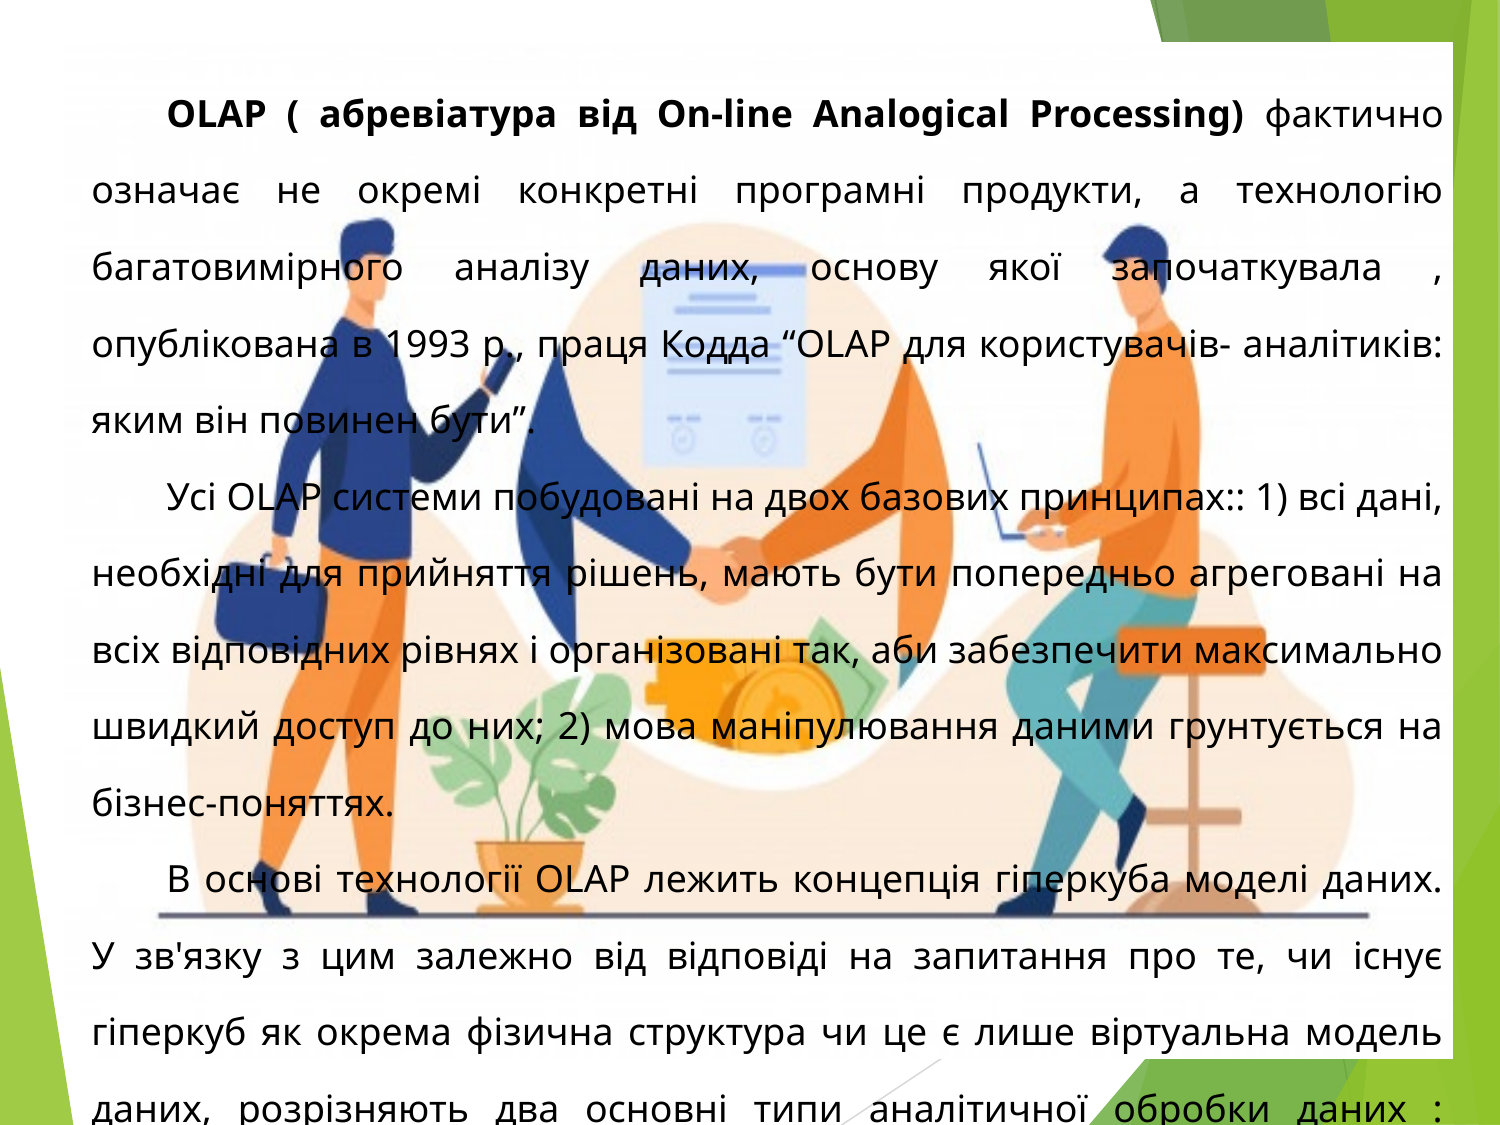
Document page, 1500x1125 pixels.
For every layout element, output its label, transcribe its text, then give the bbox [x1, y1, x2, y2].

picture [64, 42, 1453, 1059]
text_box OLAP ( абревіатура від On-line Analogical Processing) фактично означає не окремі конкретні програмні продукти, а технологію багатовимірного аналізу даних, основу якої започаткувала , опублікована в 1993 р., праця Кодда “OLAP для користувачів- аналітиків: яким він повинен бути”. Усі OLAP системи побудовані на двох базових принципах:: 1) всі дані, необхідні для прийняття рішень, мають бути попередньо агреговані на всіх відповідних рівнях і організовані так, аби забезпечити максимально швидкий доступ до них; 2) мова маніпулювання даними грунтується на бізнес-поняттях. В основі технології OLAP лежить концепція гіперкуба моделі даних. У зв'язку з цим залежно від відповіді на запитання про те, чи існує гіперкуб як окрема фізична структура чи це є лише віртуальна модель даних, розрізняють два основні типи аналітичної обробки даних : MOLAP і ROLAP. [76, 54, 1459, 1125]
